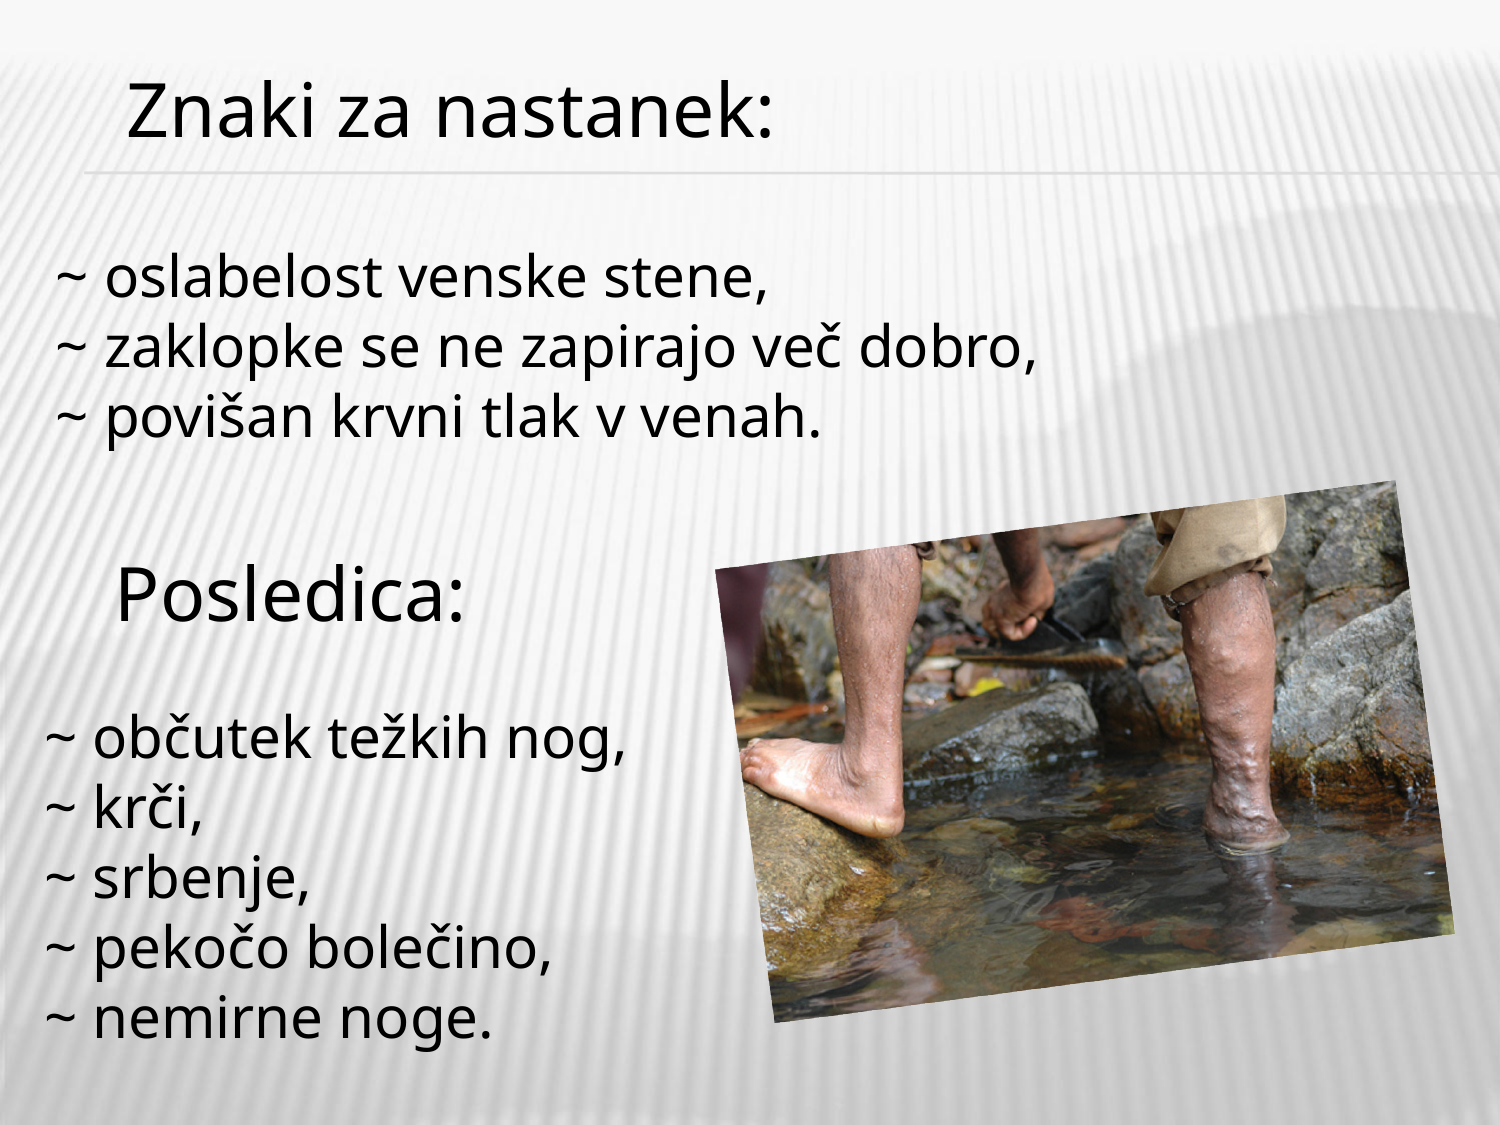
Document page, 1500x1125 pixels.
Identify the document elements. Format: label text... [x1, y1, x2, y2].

text_box ~ oslabelost venske stene, ~ zaklopke se ne zapirajo več dobro, ~ povišan krvni tlak v venah. [41, 231, 1400, 457]
text_box Znaki za nastanek: [112, 54, 880, 160]
text_box ~ občutek težkih nog, ~ krči, ~ srbenje, ~ pekočo bolečino, ~ nemirne noge. [29, 692, 780, 1058]
picture [0, 0, 1500, 1125]
text_box Posledica: [100, 538, 526, 644]
